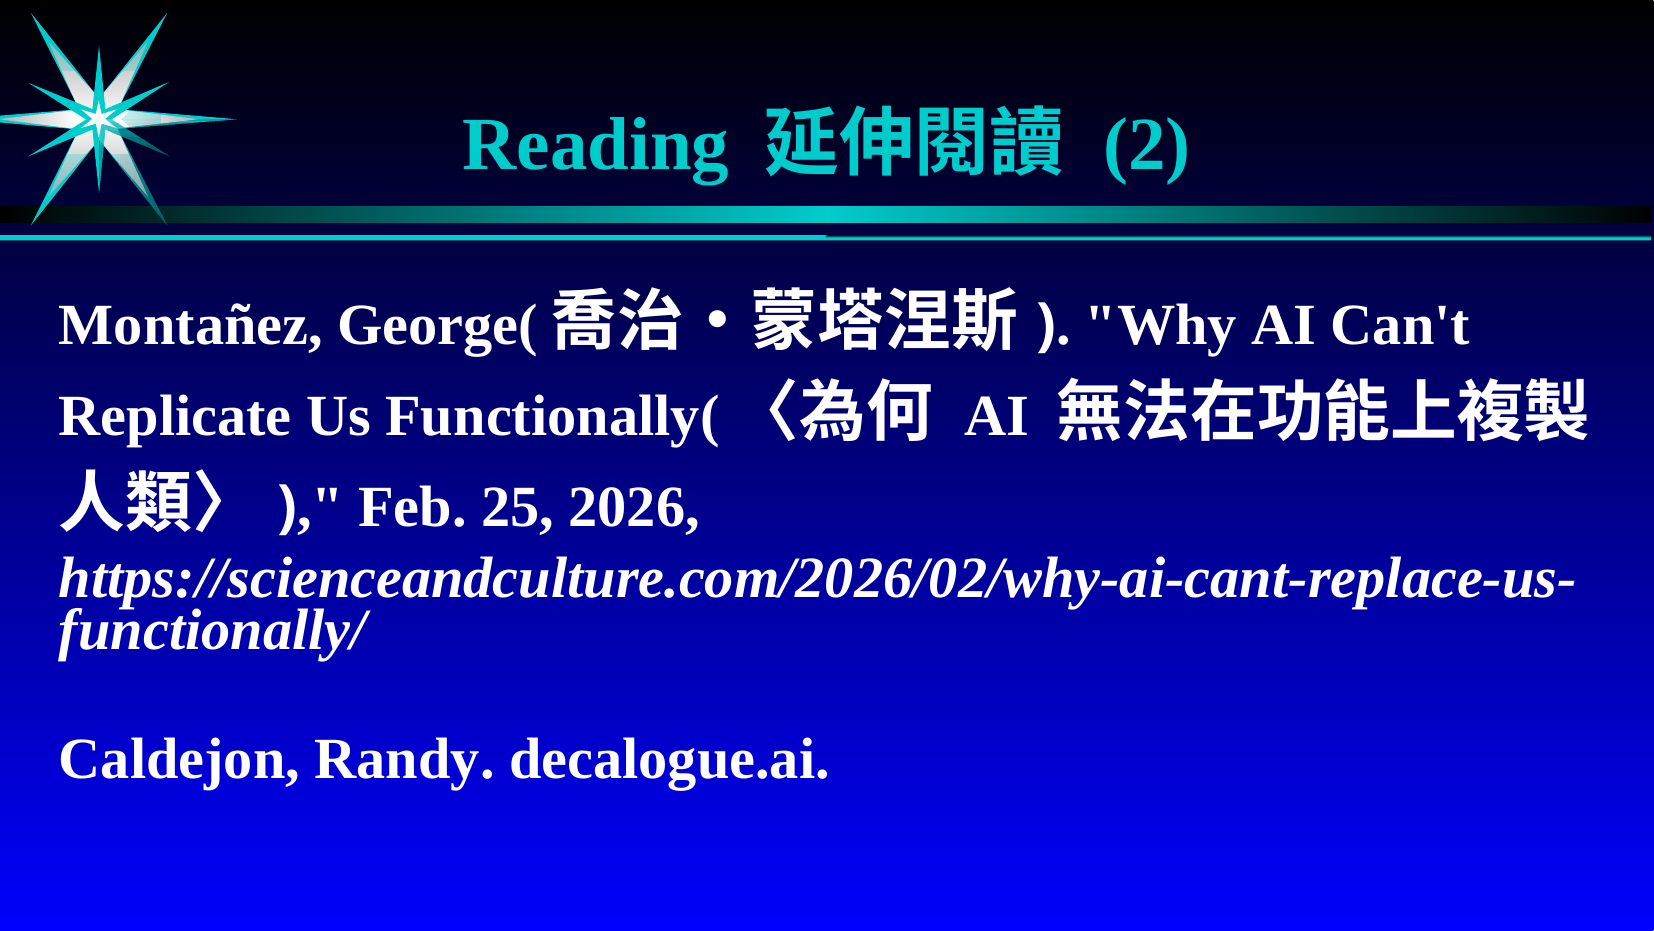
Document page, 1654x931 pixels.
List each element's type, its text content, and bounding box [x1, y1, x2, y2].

text_box Montañez, George(喬治・蒙塔涅斯). "Why AI Can't Replicate Us Functionally(〈為何 AI 無法在功能上複製人類〉)," Feb. 25, 2026, https://scienceandculture.com/2026/02/why-ai-cant-replace-us-functionally/ Caldejon, Randy. decalogue.ai. [44, 265, 1610, 931]
title Reading 延伸閱讀 (2) [124, 59, 1530, 215]
